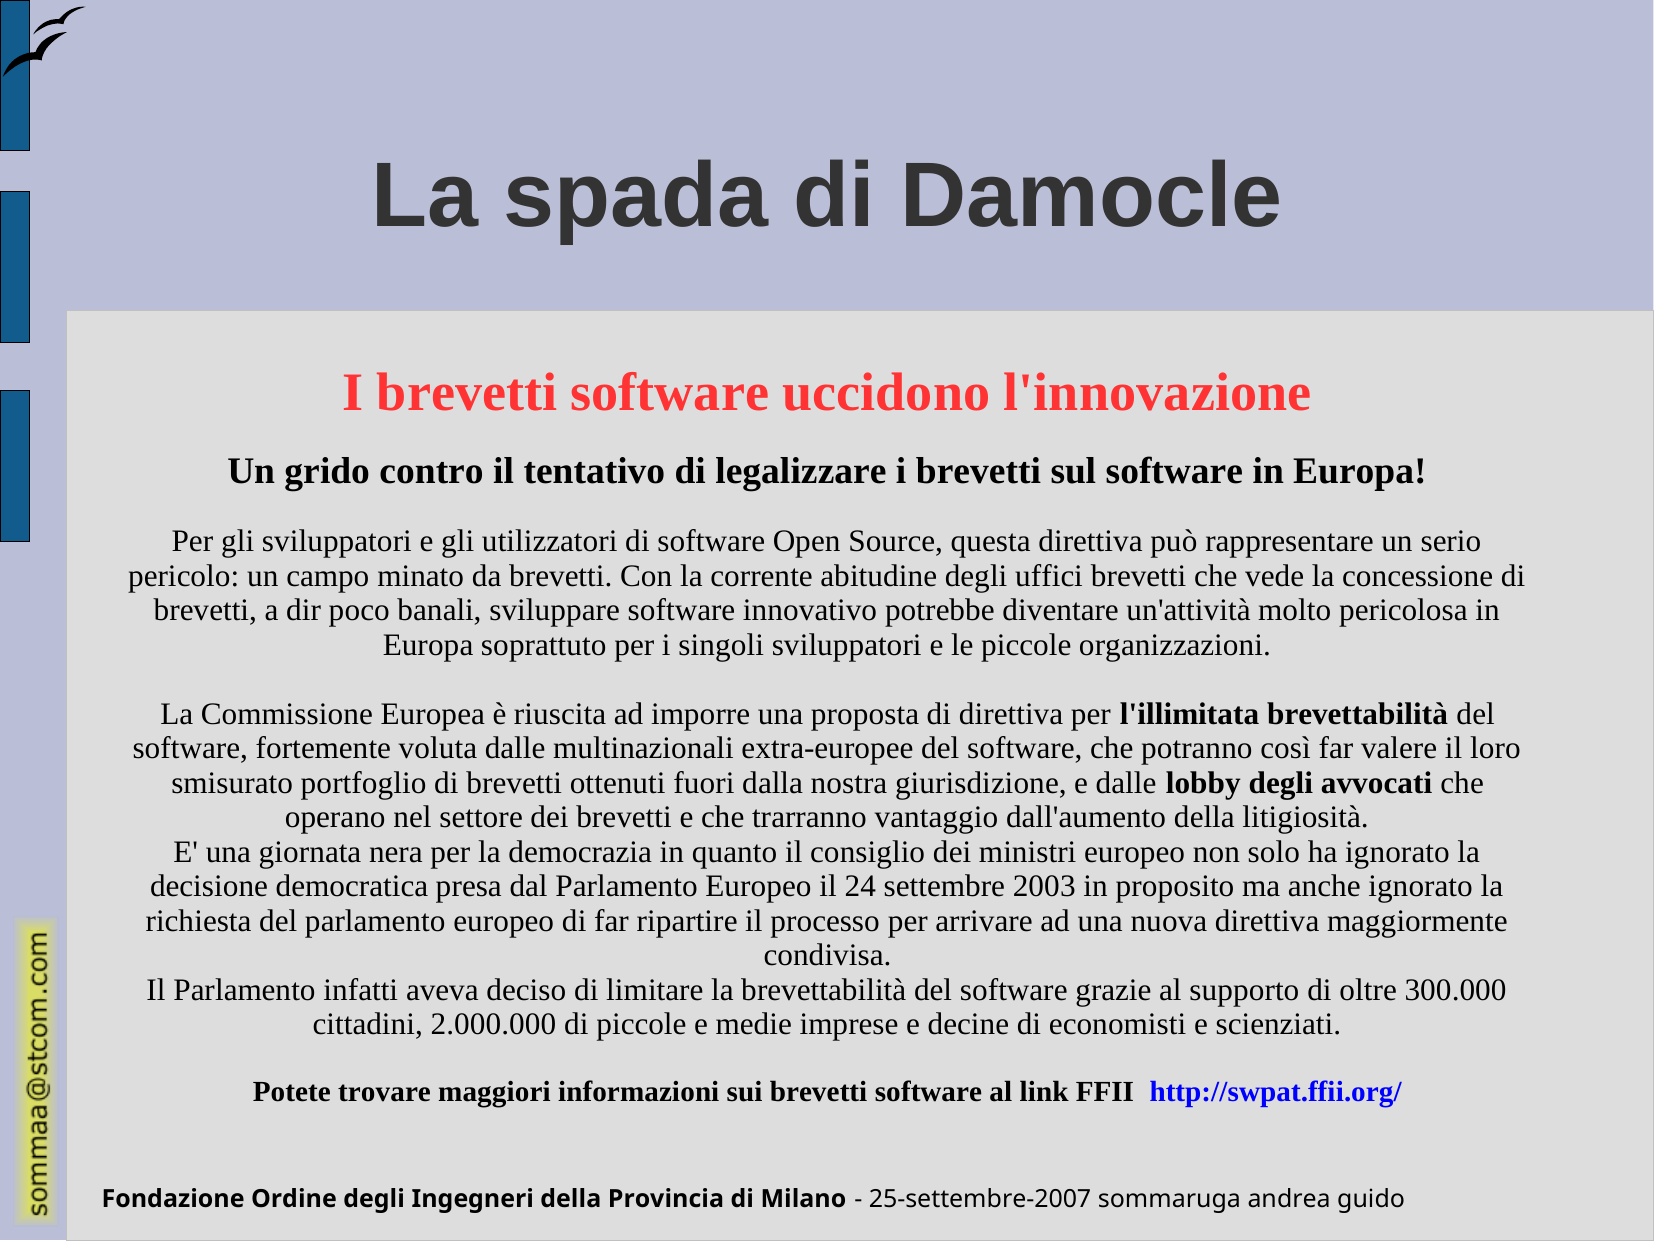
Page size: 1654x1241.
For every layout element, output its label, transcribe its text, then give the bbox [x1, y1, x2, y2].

subtitle I brevetti software uccidono l'innovazione Un grido contro il tentativo di legalizzare i brevetti sul software in Europa! Per gli sviluppatori e gli utilizzatori di software Open Source, questa direttiva può rappresentare un serio pericolo: un campo minato da brevetti. Con la corrente abitudine degli uffici brevetti che vede la concessione di brevetti, a dir poco banali, sviluppare software innovativo potrebbe diventare un'attività molto pericolosa in Europa soprattuto per i singoli sviluppatori e le piccole organizzazioni. La Commissione Europea è riuscita ad imporre una proposta di direttiva per l'illimitata brevettabilità del software, fortemente voluta dalle multinazionali extra-europee del software, che potranno così far valere il loro smisurato portfoglio di brevetti ottenuti fuori dalla nostra giurisdizione, e dalle lobby degli avvocati che operano nel settore dei brevetti e che trarranno vantaggio dall'aumento della litigiosità. E' una giornata nera per la democrazia in quanto il consiglio dei ministri europeo non solo ha ignorato la decisione democratica presa dal Parlamento Europeo il 24 settembre 2003 in proposito ma anche ignorato la richiesta del parlamento europeo di far ripartire il processo per arrivare ad una nuova direttiva maggiormente condivisa. Il Parlamento infatti aveva deciso di limitare la brevettabilità del software grazie al supporto di oltre 300.000 cittadini, 2.000.000 di piccole e medie imprese e decine di economisti e scienziati. Potete trovare maggiori informazioni sui brevetti software al link FFII http://swpat.ffii.org/ [121, 344, 1534, 1127]
picture [12, 915, 60, 1228]
title La spada di Damocle [121, 91, 1534, 299]
